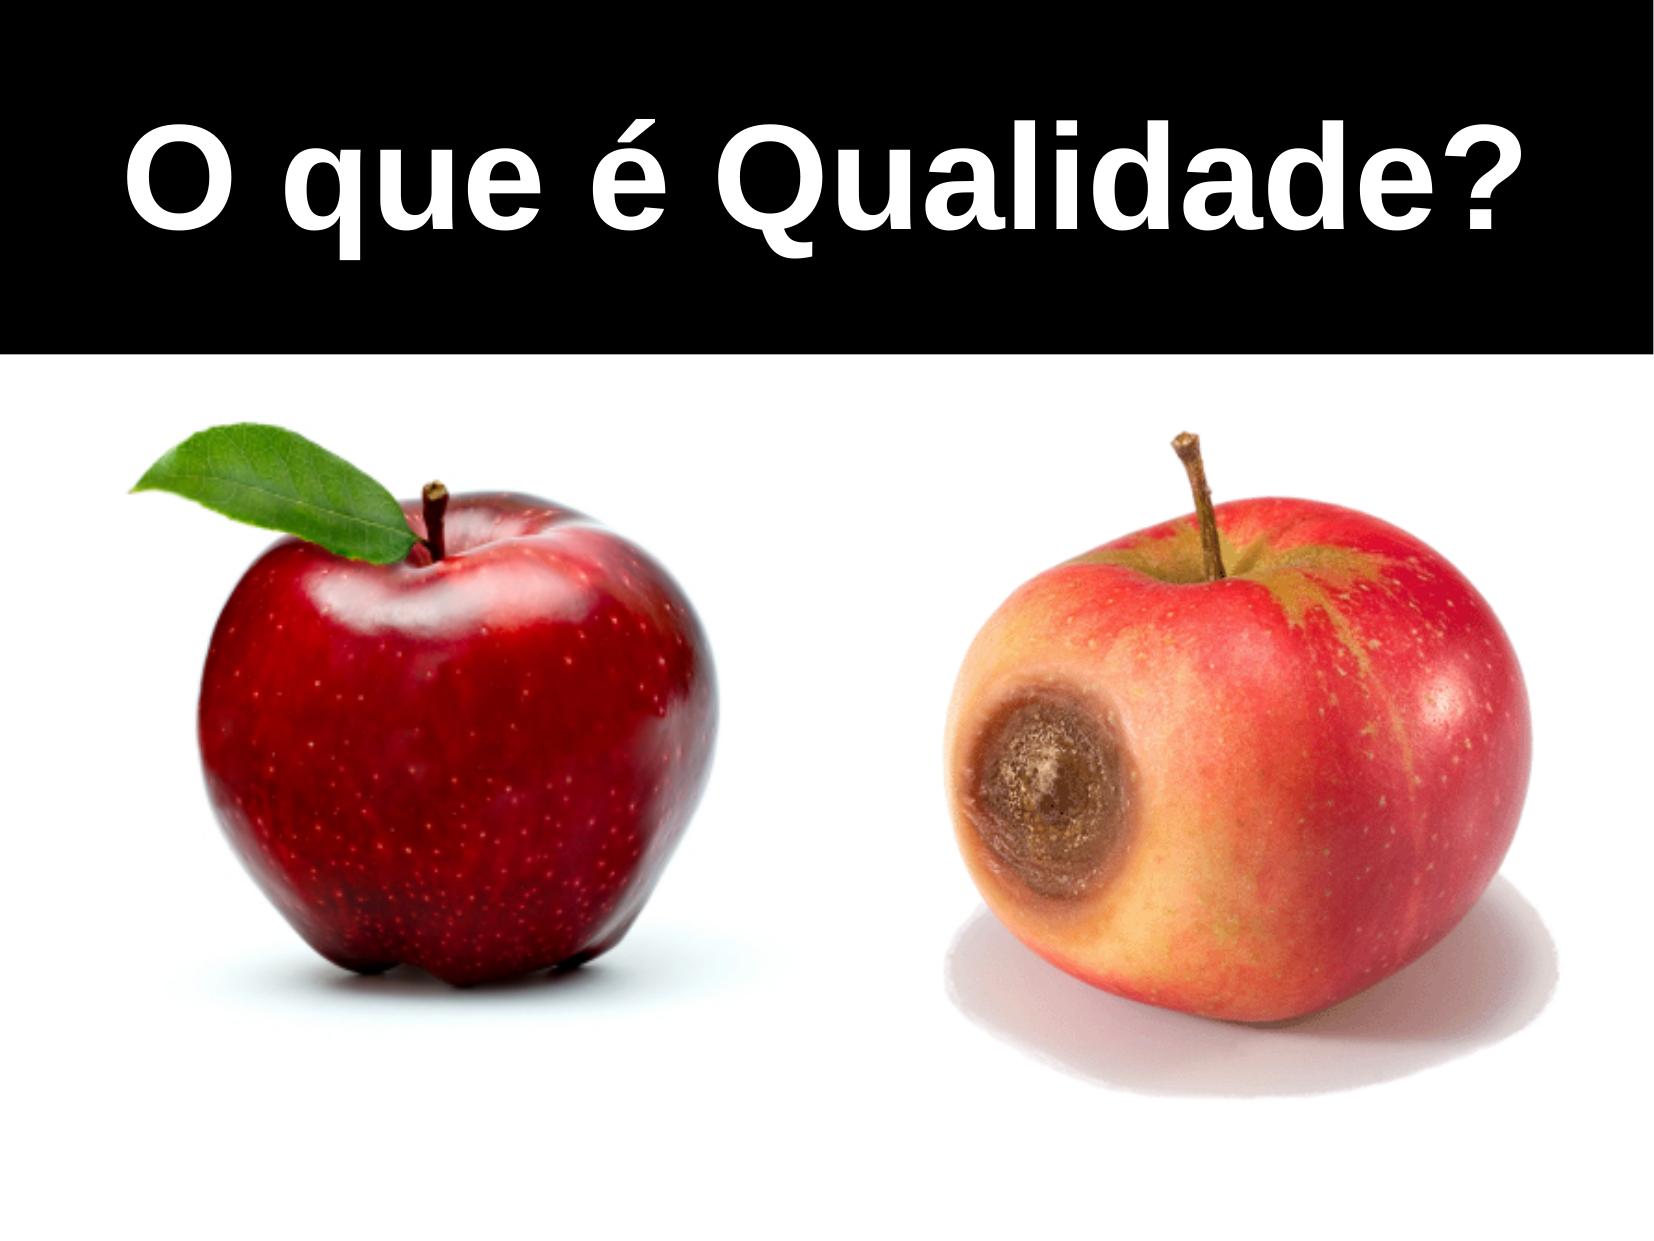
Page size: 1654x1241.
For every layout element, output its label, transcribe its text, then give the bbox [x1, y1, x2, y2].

picture [29, 355, 859, 1093]
picture [885, 413, 1595, 1111]
title O que é Qualidade? [0, 0, 1654, 355]
